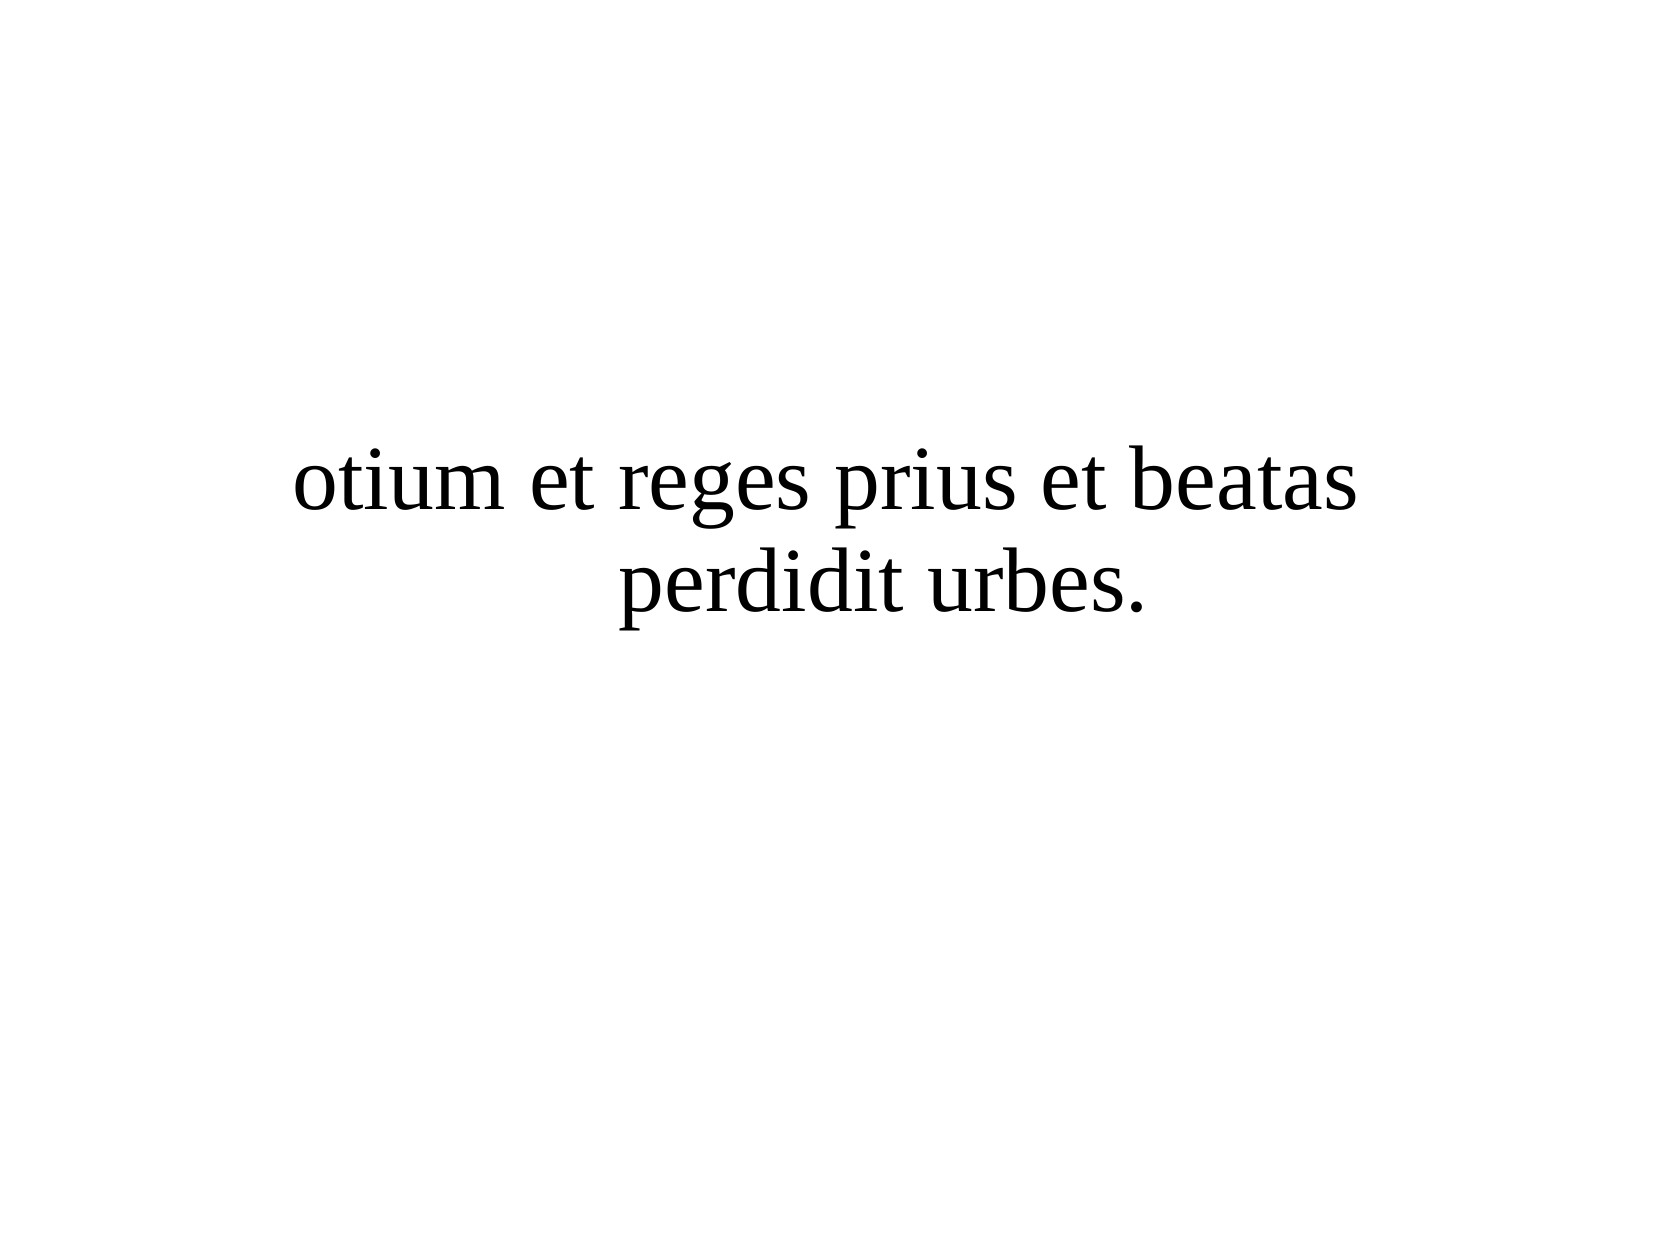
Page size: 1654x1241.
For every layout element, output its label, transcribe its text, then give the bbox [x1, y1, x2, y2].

subtitle otium et reges prius et beatas perdidit urbes. [82, 49, 1571, 1010]
